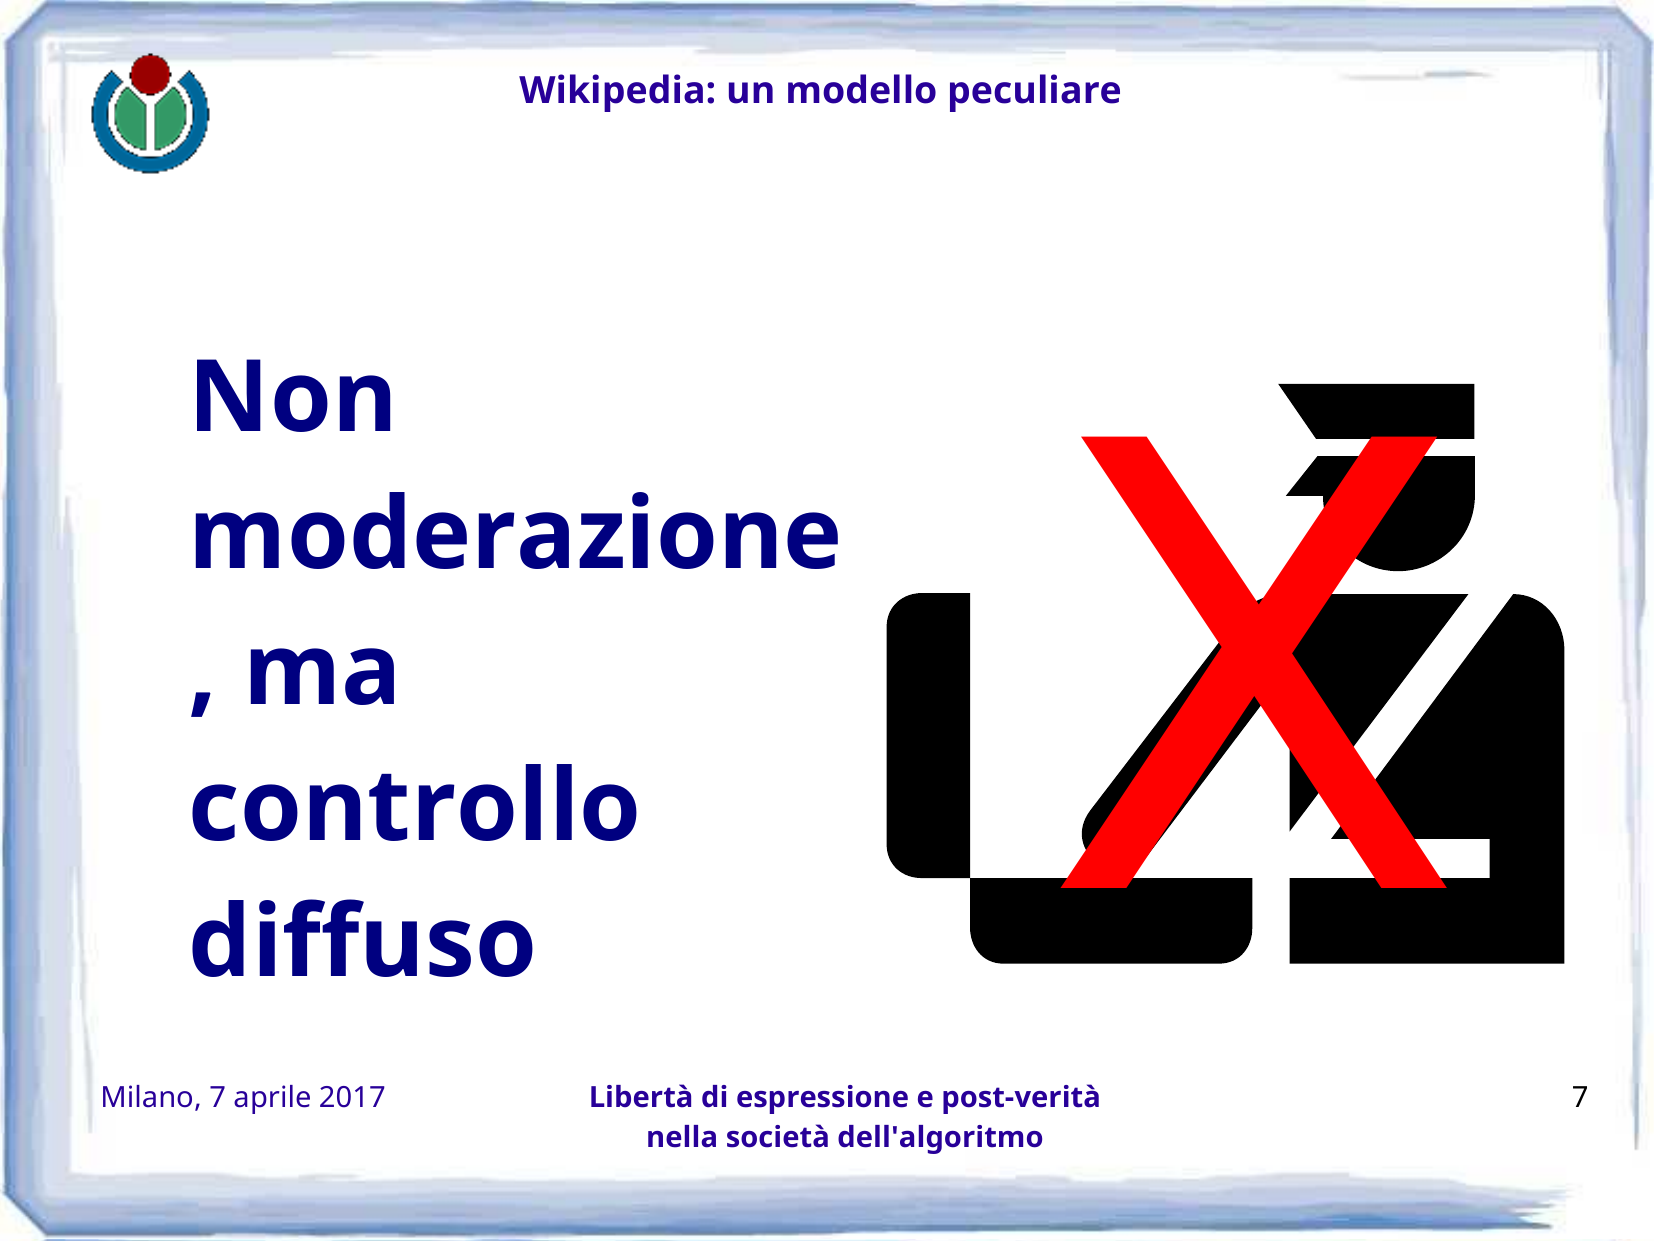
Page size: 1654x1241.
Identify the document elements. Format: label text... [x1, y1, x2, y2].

picture [0, 0, 1654, 1241]
title Wikipedia: un modello peculiare [76, 59, 1565, 119]
list Non moderazione, ma controllo diffuso [118, 324, 857, 1045]
